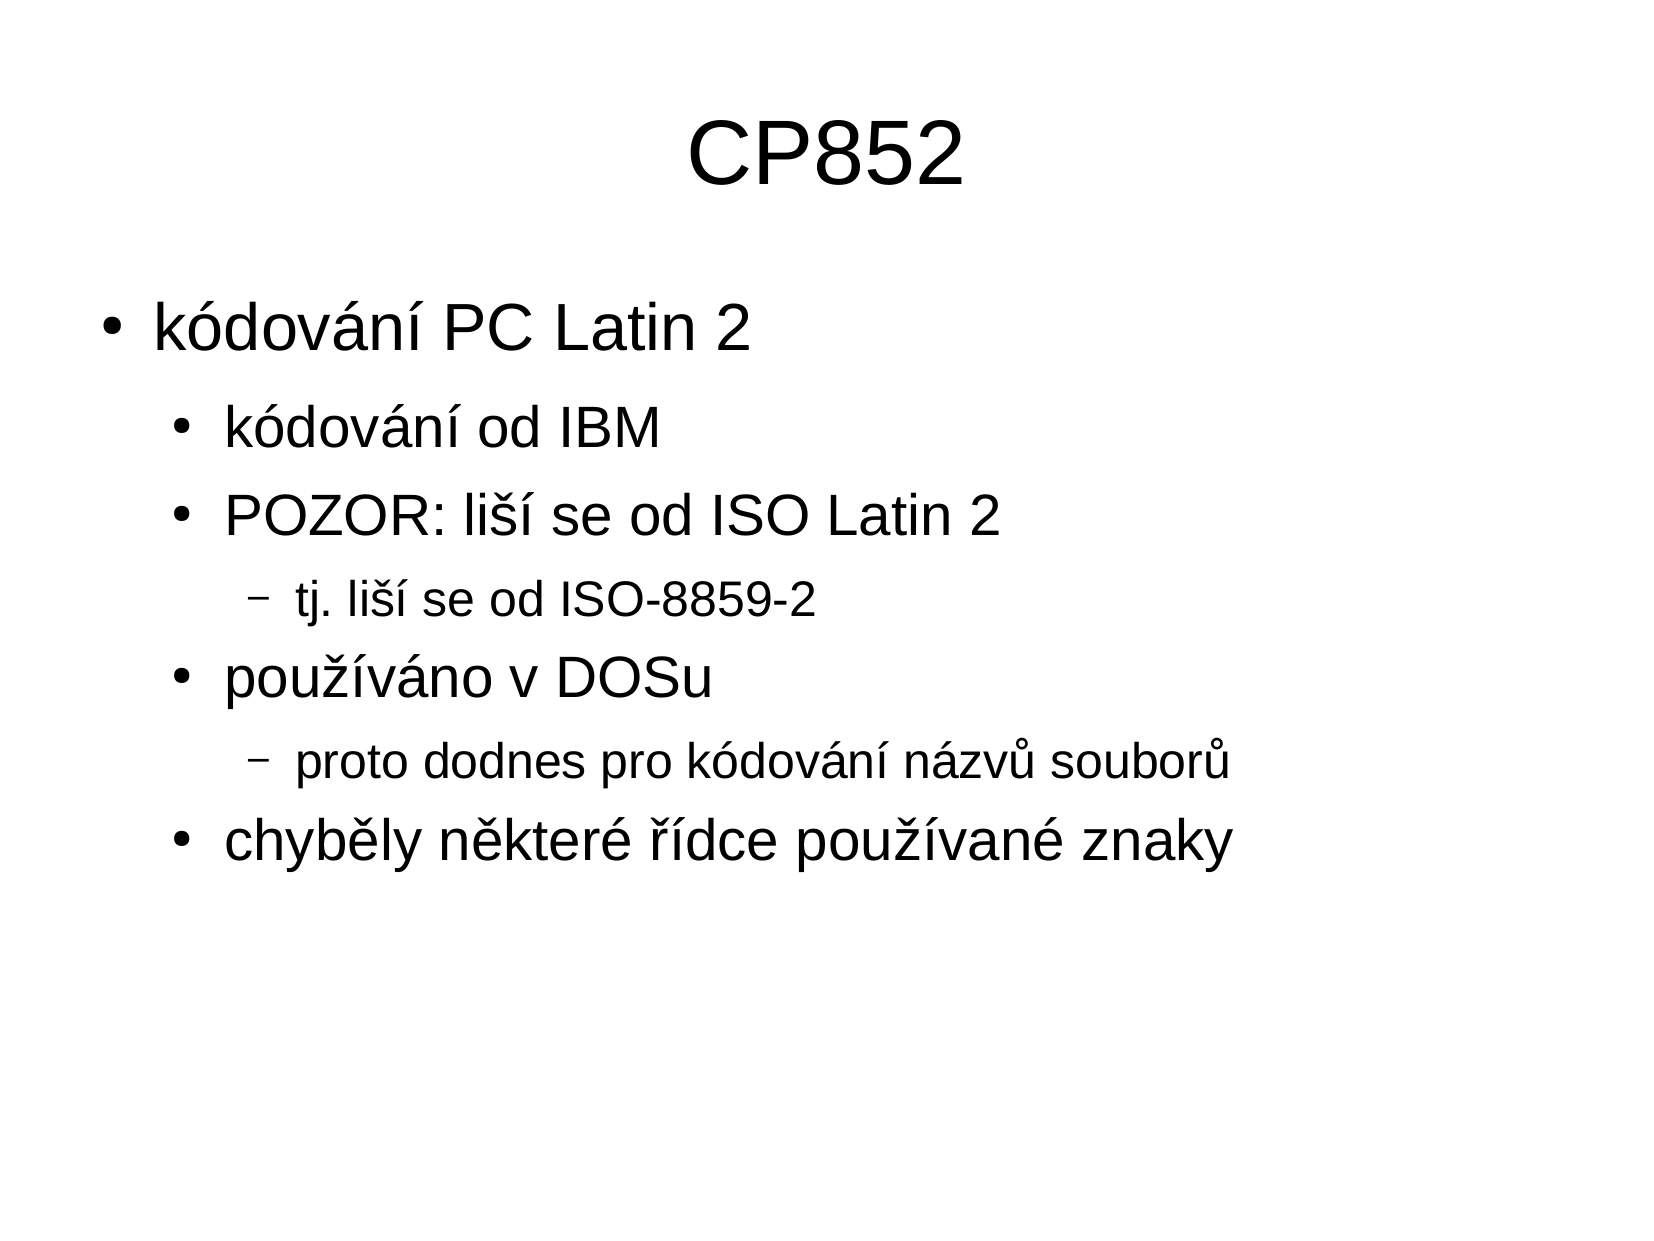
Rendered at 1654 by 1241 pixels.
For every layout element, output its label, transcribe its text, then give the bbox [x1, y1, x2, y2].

title CP852 [82, 49, 1571, 257]
list kódování PC Latin 2 kódování od IBM POZOR: liší se od ISO Latin 2 tj. liší se od ISO-8859-2 používáno v DOSu proto dodnes pro kódování názvů souborů chyběly některé řídce používané znaky [82, 290, 1571, 1010]
